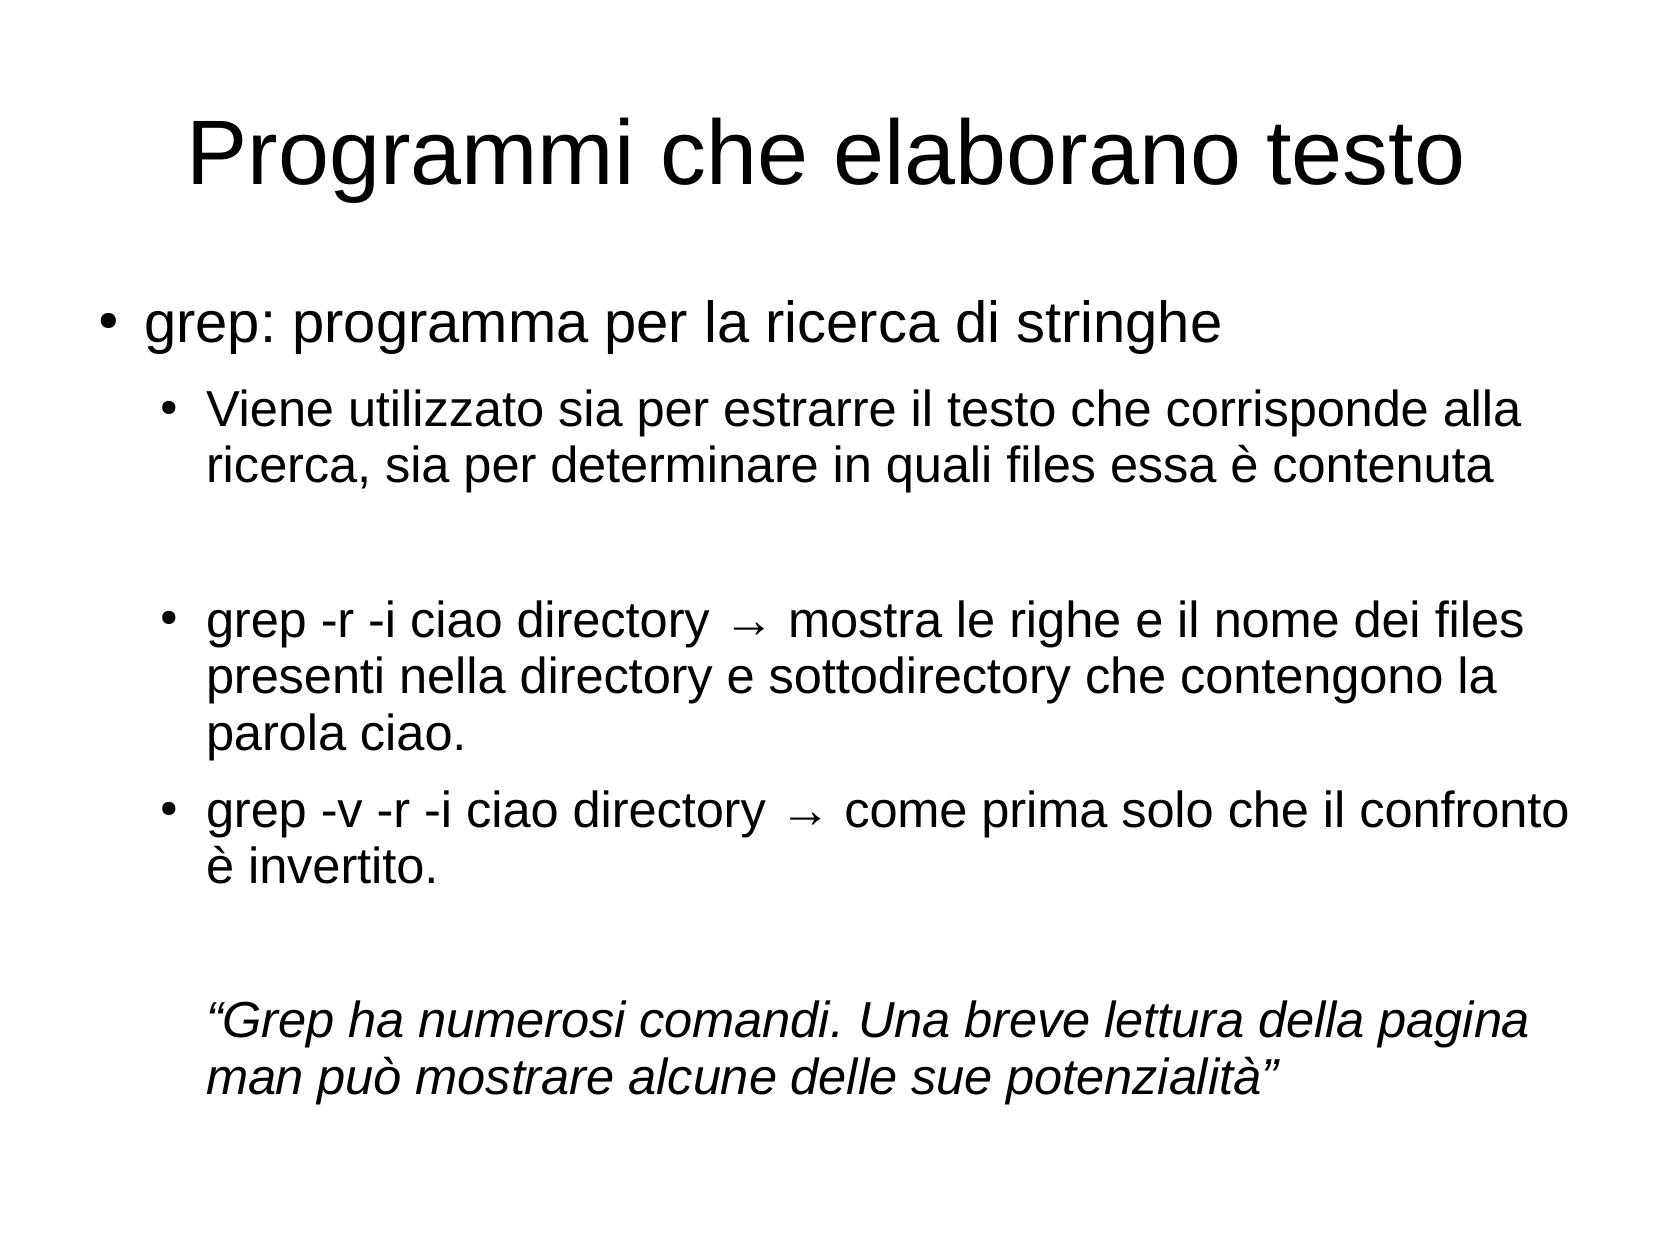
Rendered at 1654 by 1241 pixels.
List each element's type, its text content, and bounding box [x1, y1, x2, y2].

list grep: programma per la ricerca di stringhe Viene utilizzato sia per estrarre il testo che corrisponde alla ricerca, sia per determinare in quali files essa è contenuta grep -r -i ciao directory → mostra le righe e il nome dei files presenti nella directory e sottodirectory che contengono la parola ciao. grep -v -r -i ciao directory → come prima solo che il confronto è invertito. “Grep ha numerosi comandi. Una breve lettura della pagina man può mostrare alcune delle sue potenzialità” [82, 290, 1571, 1109]
title Programmi che elaborano testo [82, 56, 1571, 250]
